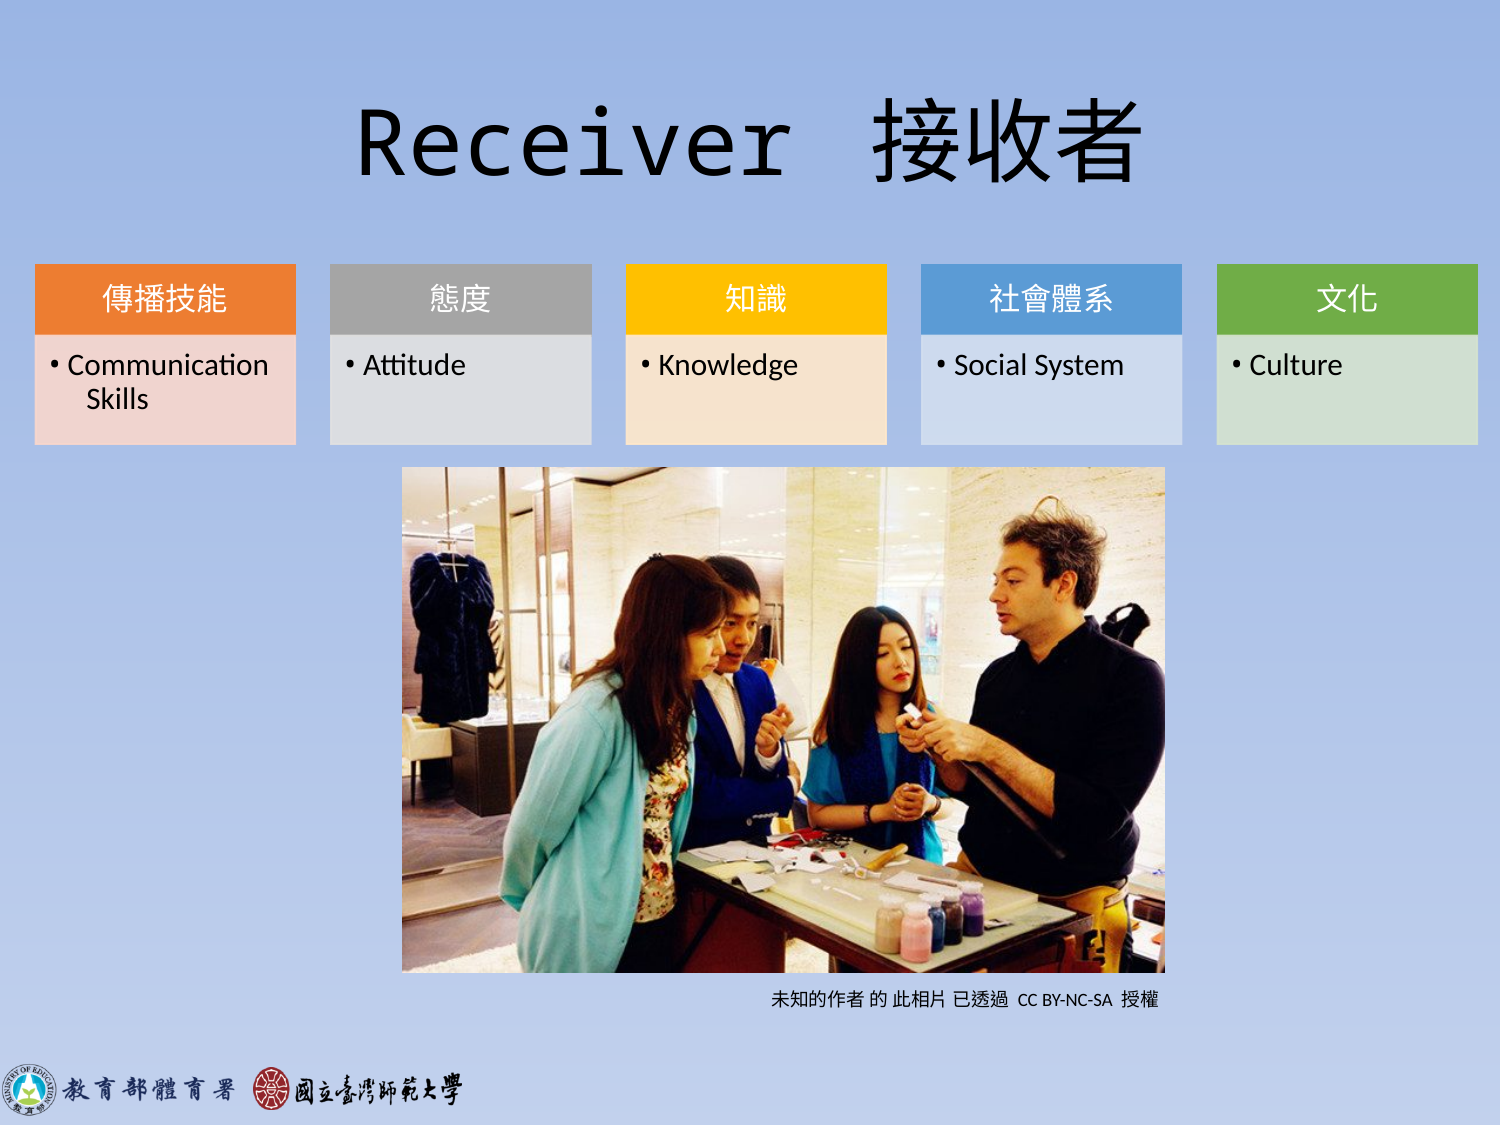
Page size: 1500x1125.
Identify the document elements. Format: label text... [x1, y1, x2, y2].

text_box 態度 [331, 264, 591, 335]
text_box Culture [1217, 335, 1477, 444]
text_box Knowledge [626, 335, 886, 444]
text_box 知識 [626, 264, 886, 335]
text_box Social System [922, 335, 1182, 444]
text_box 文化 [1217, 264, 1477, 335]
title Receiver 接收者 [75, 45, 1426, 233]
text_box 社會體系 [922, 264, 1182, 335]
text_box Attitude [331, 335, 591, 444]
text_box Communication Skills [35, 335, 295, 444]
text_box 傳播技能 [35, 264, 295, 335]
text_box 未知的作者 的 此相片 已透過 CC BY-NC-SA 授權 [756, 979, 1500, 1018]
picture [402, 467, 1165, 973]
